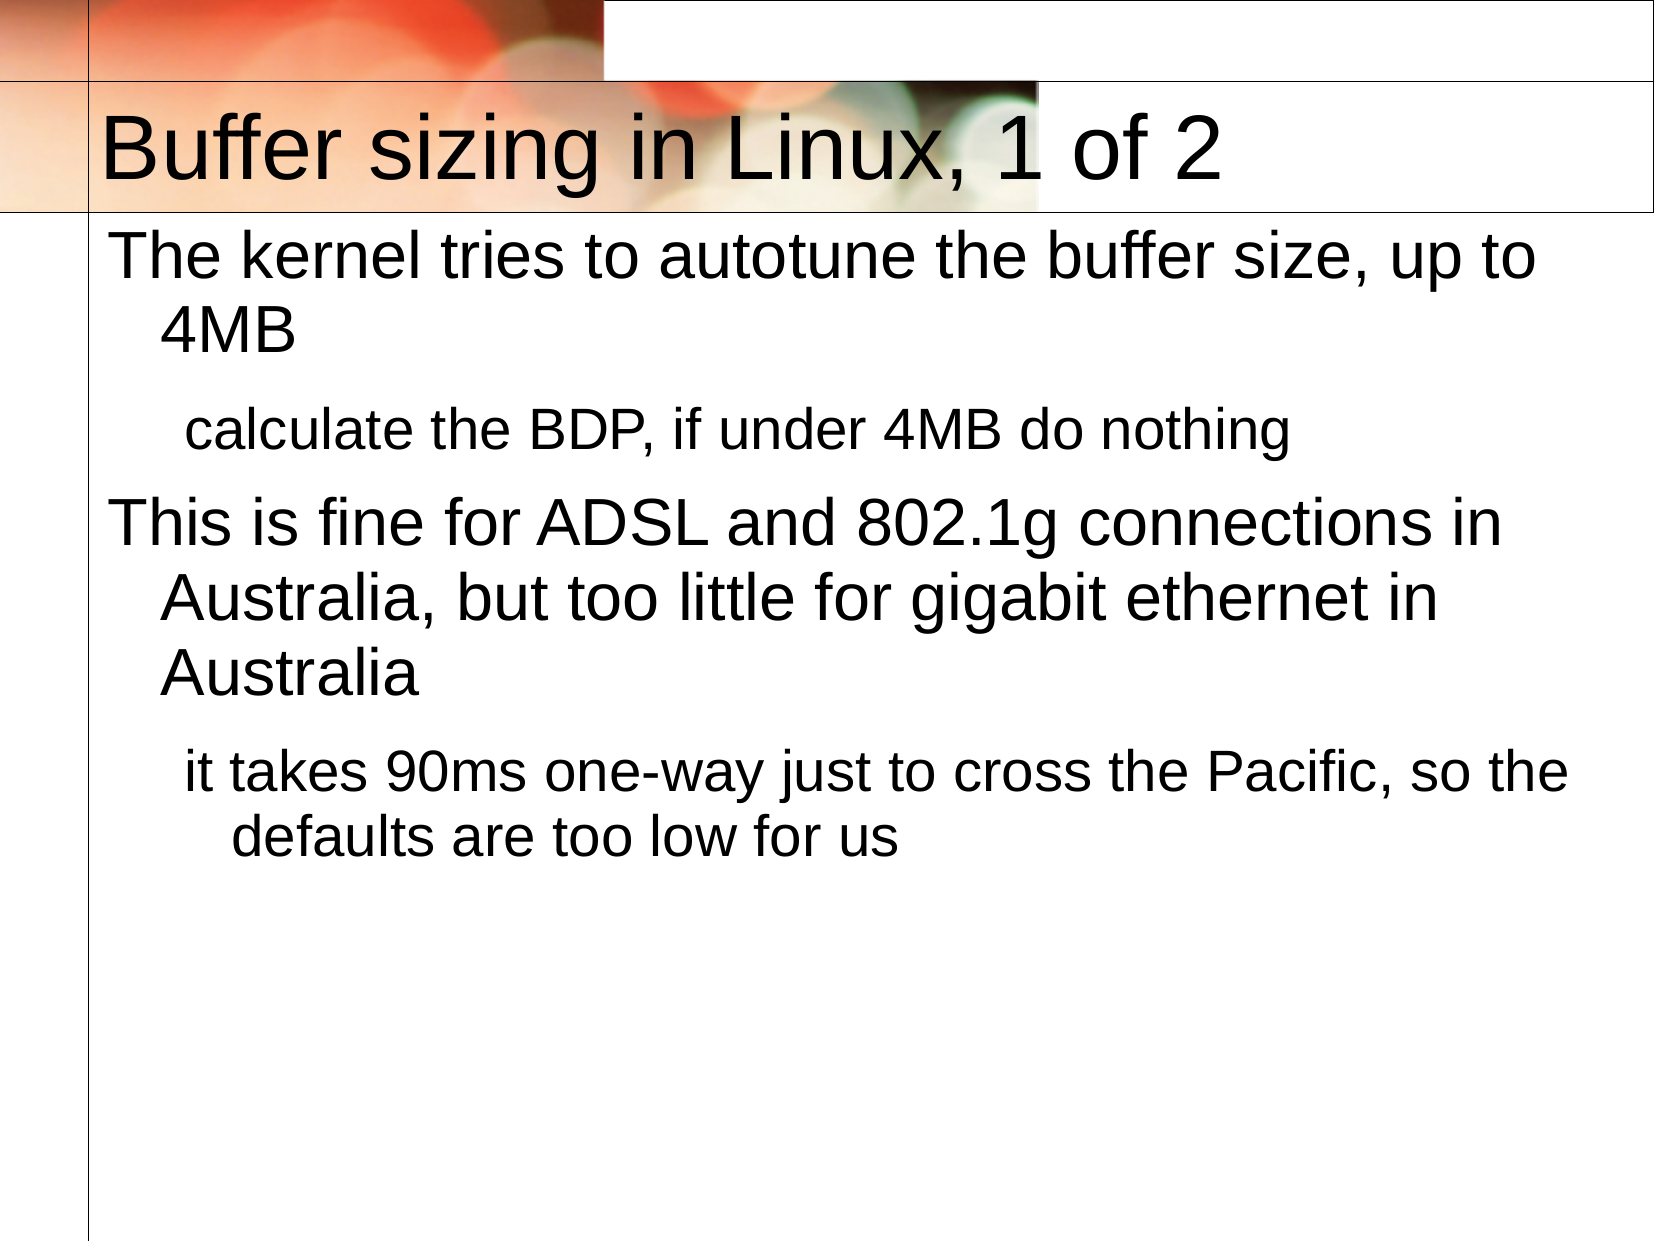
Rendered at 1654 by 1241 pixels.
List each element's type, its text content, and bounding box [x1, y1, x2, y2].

picture [89, 0, 1039, 81]
picture [89, 82, 1039, 212]
picture [0, 0, 88, 81]
title Buffer sizing in Linux, 1 of 2 [100, 95, 1571, 200]
picture [0, 82, 88, 212]
list The kernel tries to autotune the buffer size, up to 4MB calculate the BDP, if under 4MB do nothing This is fine for ADSL and 802.1g connections in Australia, but too little for gigabit ethernet in Australia it takes 90ms one-way just to cross the Pacific, so the defaults are too low for us [89, 217, 1578, 1226]
